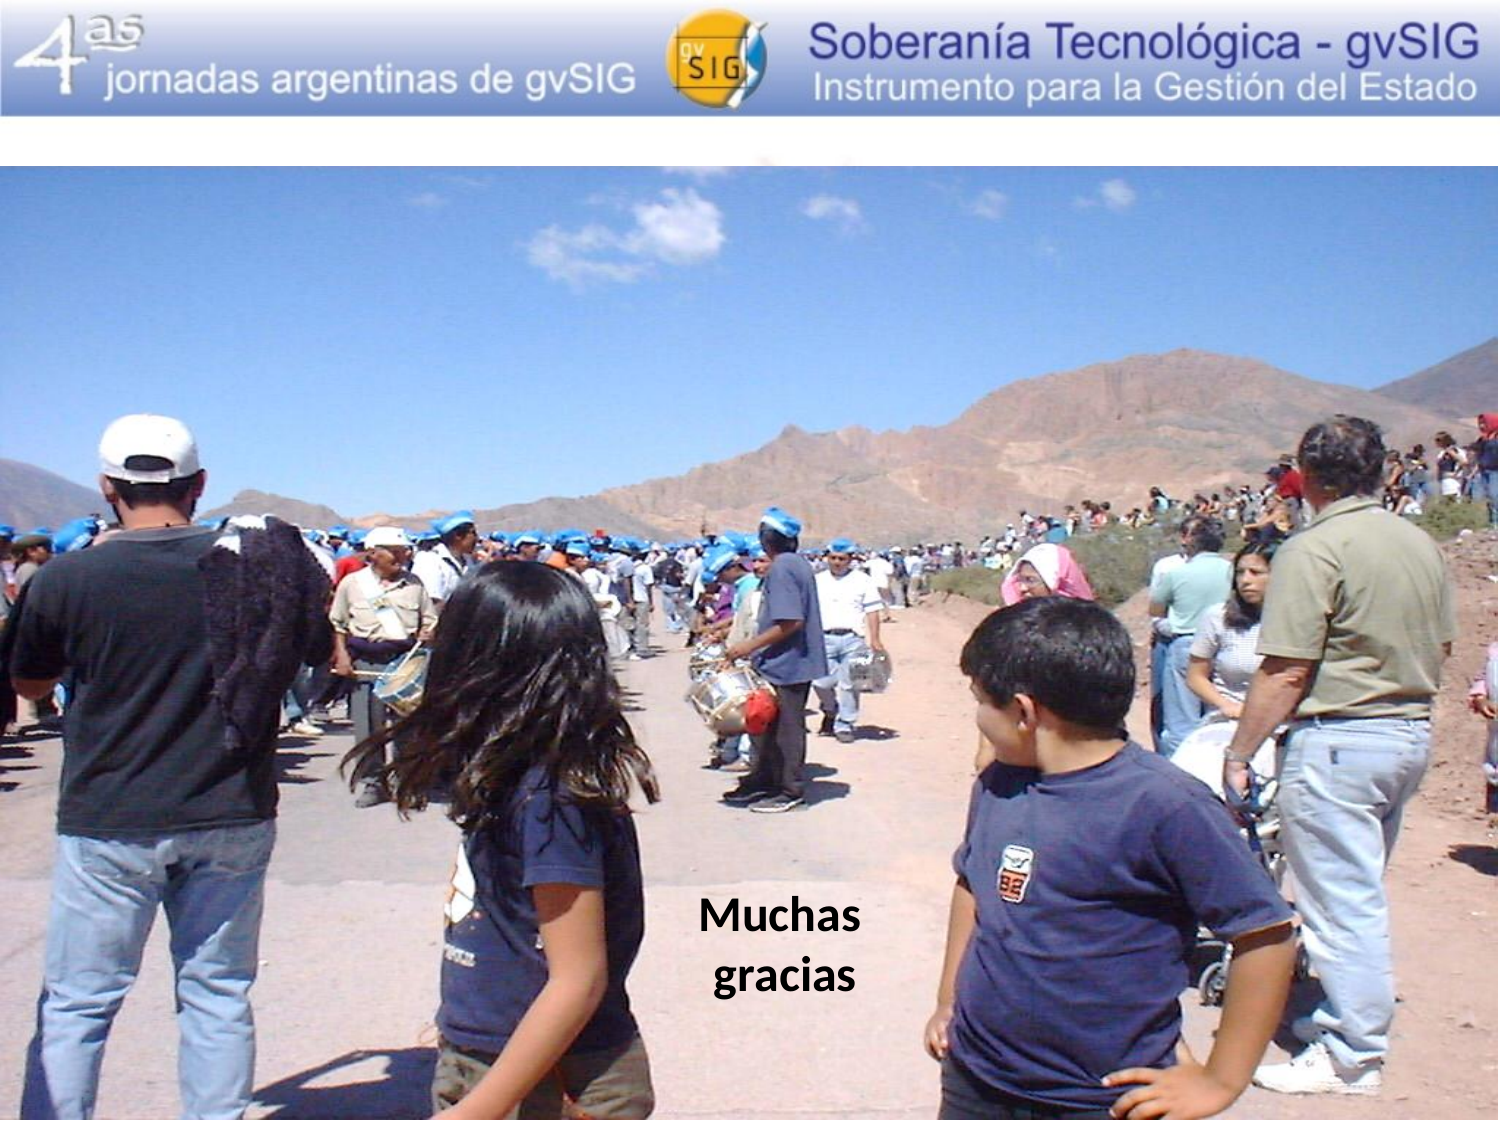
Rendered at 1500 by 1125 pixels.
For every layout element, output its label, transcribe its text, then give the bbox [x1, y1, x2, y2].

text_box Muchas gracias [478, 873, 1093, 1010]
picture [0, 167, 1498, 1120]
